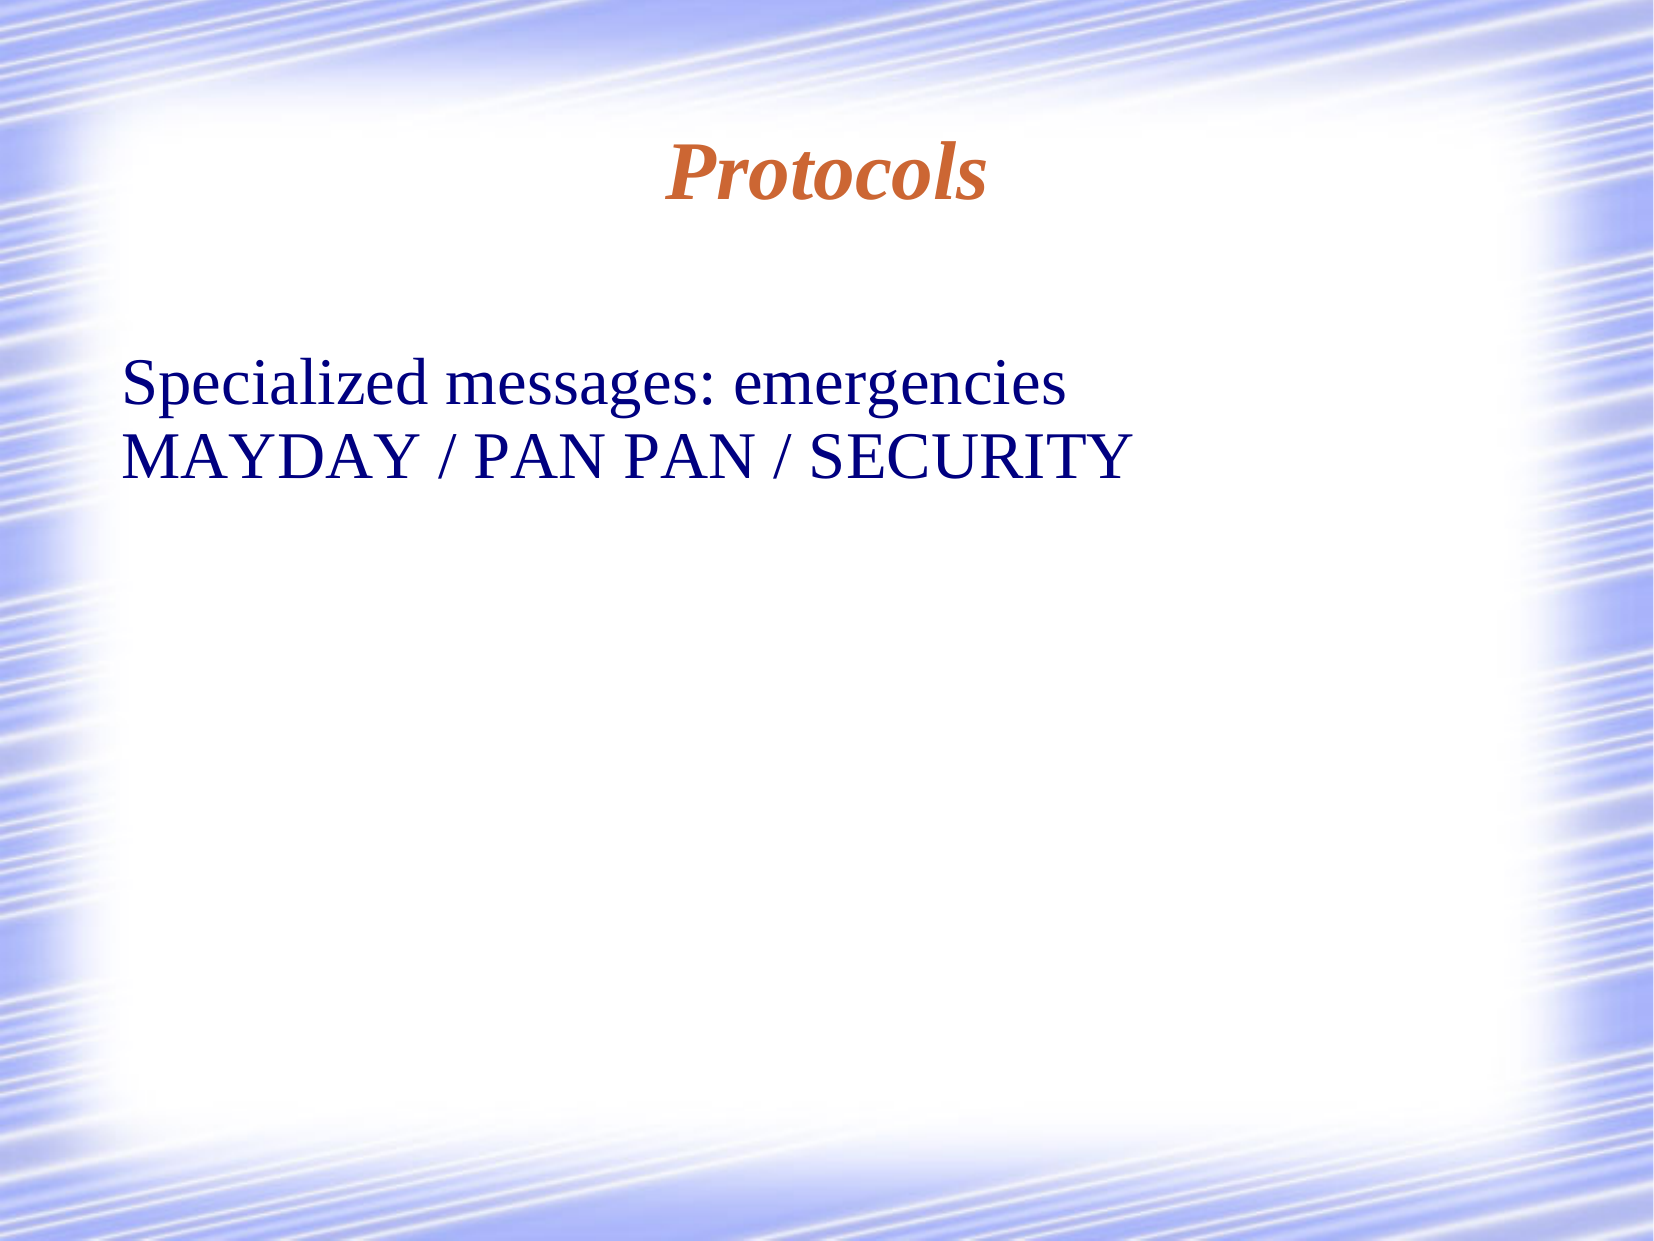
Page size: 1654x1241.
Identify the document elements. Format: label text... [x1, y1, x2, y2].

list Specialized messages: emergencies MAYDAY / PAN PAN / SECURITY [121, 344, 1534, 1127]
picture [0, 0, 1654, 1241]
title Protocols [121, 67, 1534, 275]
